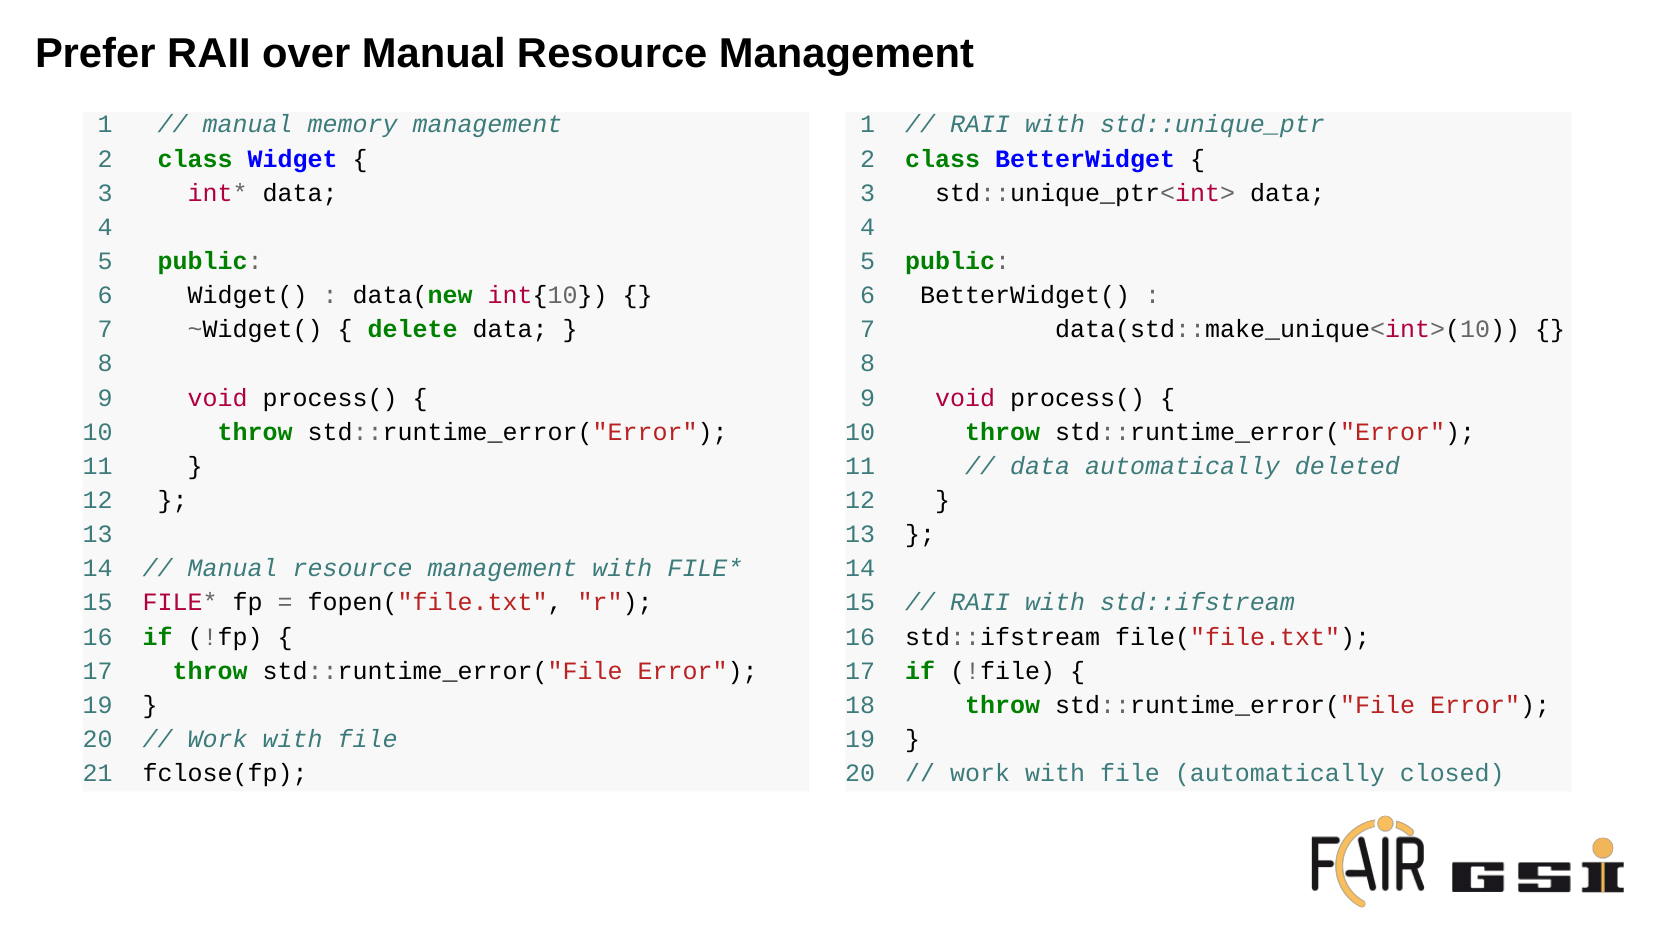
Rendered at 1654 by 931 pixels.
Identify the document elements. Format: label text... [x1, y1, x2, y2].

title Prefer RAII over Manual Resource Management [23, 29, 1638, 119]
picture [1311, 814, 1426, 910]
picture [1451, 836, 1626, 895]
list 1 // manual memory management 2 class Widget { 3 int* data; 4 5 public: 6 Widget() : data(new int{10}) {} 7 ~Widget() { delete data; } 8 9 void process() { 10 throw std::runtime_error("Error"); 11 } 12 }; 13 14 // Manual resource management with FILE* 15 FILE* fp = fopen("file.txt", "r"); 16 if (!fp) { 17 throw std::runtime_error("File Error"); 19 } 20 // Work with file 21 fclose(fp); [82, 112, 809, 792]
list 1 // RAII with std::unique_ptr 2 class BetterWidget { 3 std::unique_ptr<int> data; 4 5 public: 6 BetterWidget() : 7 data(std::make_unique<int>(10)) {} 8 9 void process() { 10 throw std::runtime_error("Error"); 11 // data automatically deleted 12 } 13 }; 14 15 // RAII with std::ifstream 16 std::ifstream file("file.txt"); 17 if (!file) { 18 throw std::runtime_error("File Error"); 19 } 20 // work with file (automatically closed) [845, 112, 1572, 792]
